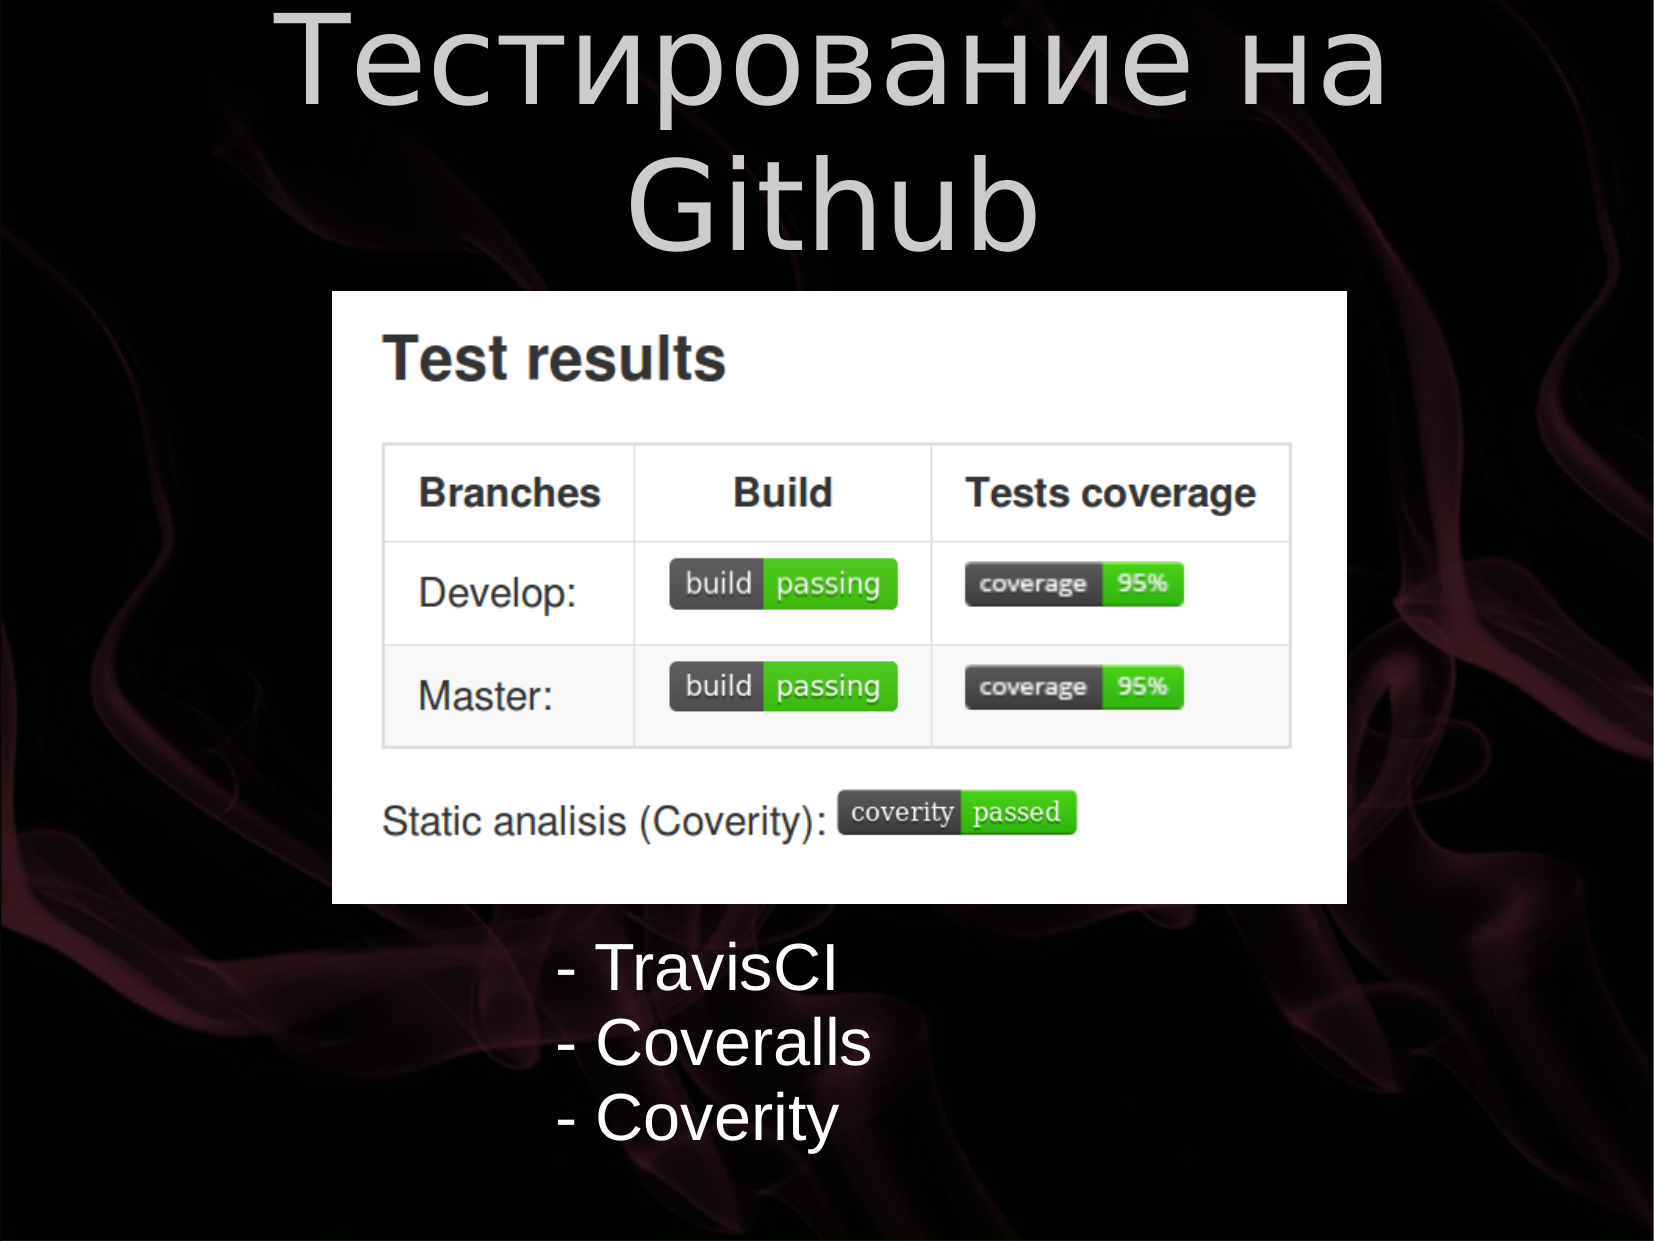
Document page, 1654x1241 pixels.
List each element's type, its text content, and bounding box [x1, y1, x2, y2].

picture [0, 0, 1654, 1241]
text_box - TravisCI - Coveralls - Coverity [555, 885, 1351, 1201]
title Тестирование на Github [90, 0, 1579, 280]
